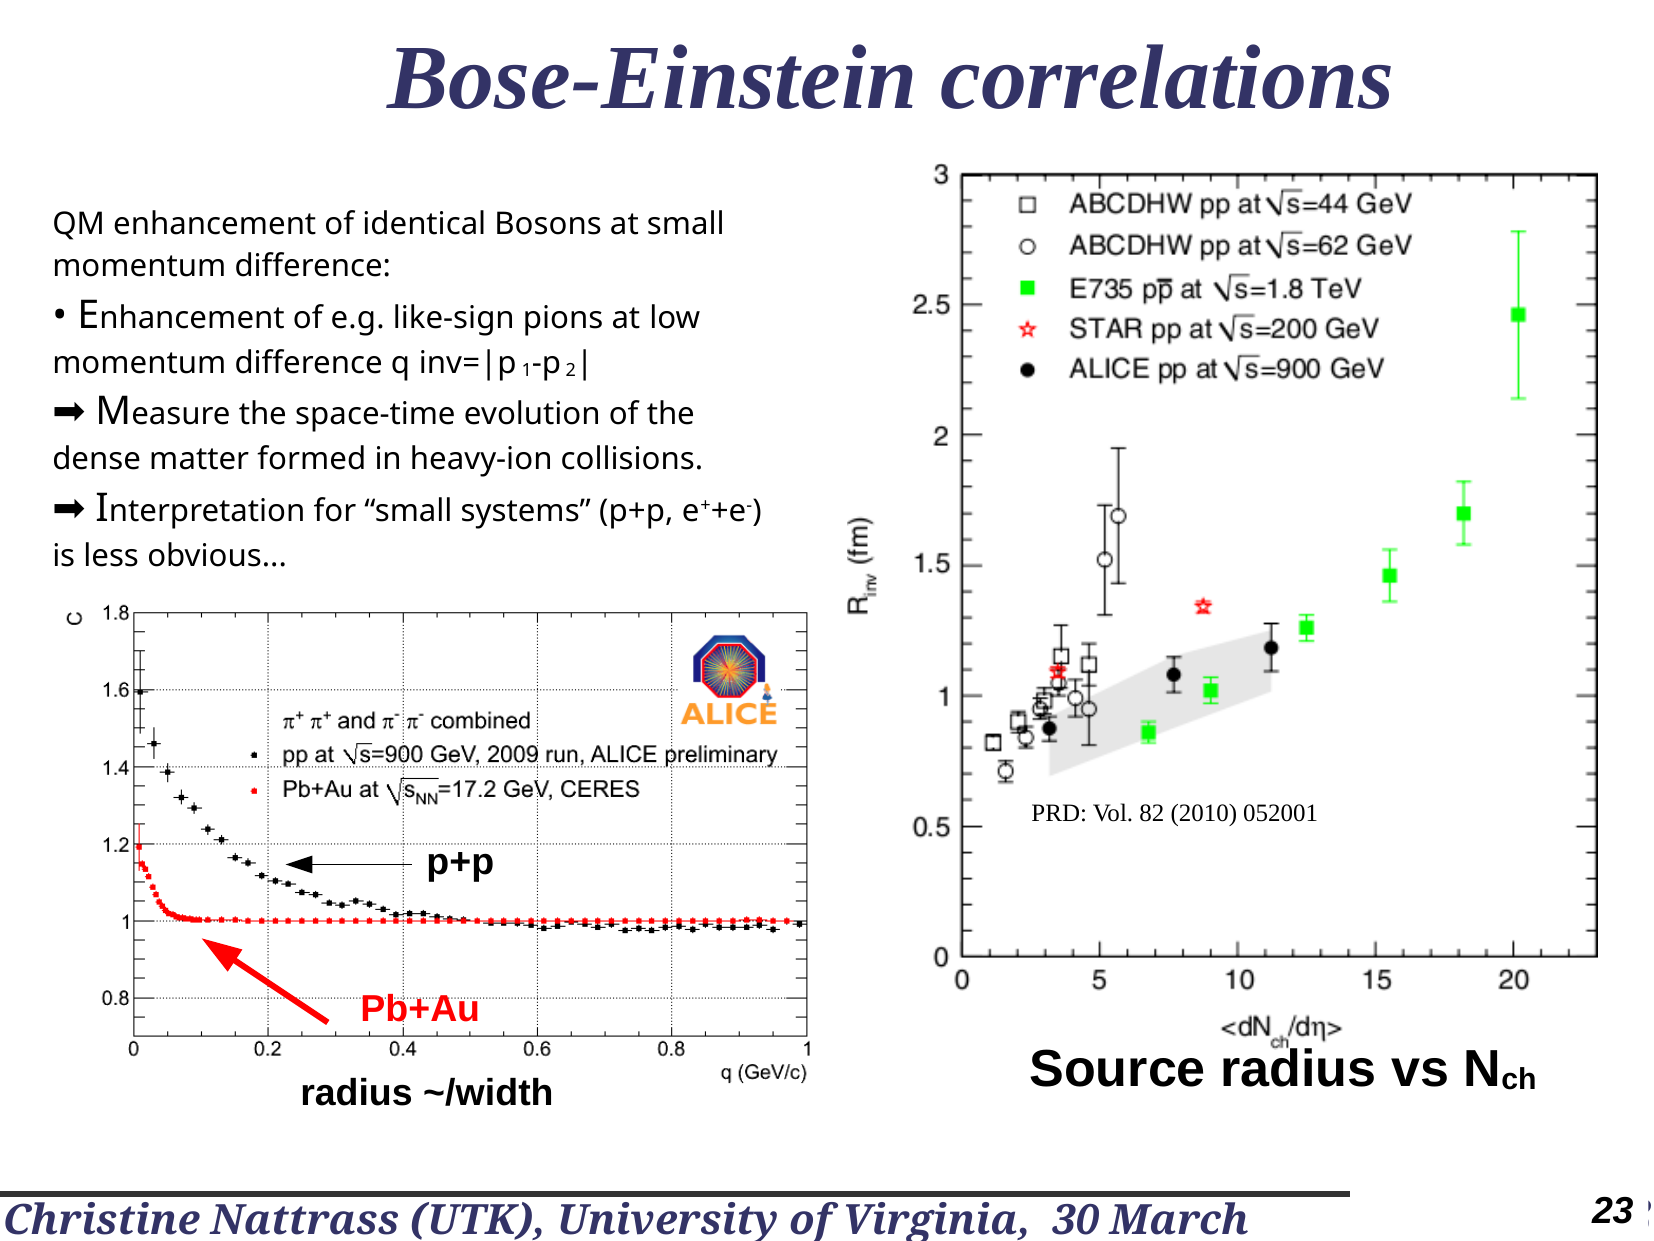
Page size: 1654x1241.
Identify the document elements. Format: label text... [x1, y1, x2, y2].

picture [33, 163, 1598, 1100]
text_box PRD: Vol. 82 (2010) 052001ource radius [1012, 791, 1422, 863]
text_box p+p [411, 832, 580, 897]
text_box radius ~/width [285, 1064, 706, 1129]
text_box 23 [1573, 1181, 1649, 1239]
text_box Pb+Au [345, 980, 556, 1045]
text_box Source radius vs Nch [1014, 1031, 1578, 1122]
title Bose-Einstein correlations [147, 15, 1636, 139]
text_box QM enhancement of identical Bosons at small momentum difference: • Enhancement of e.g. like-sign pions at low momentum difference q inv=|p 1-p 2| ➡ Measure the space-time evolution of the dense matter formed in heavy-ion collisions. ➡ Interpretation for “small systems” (p+p, e++e-) is less obvious... [37, 193, 847, 570]
